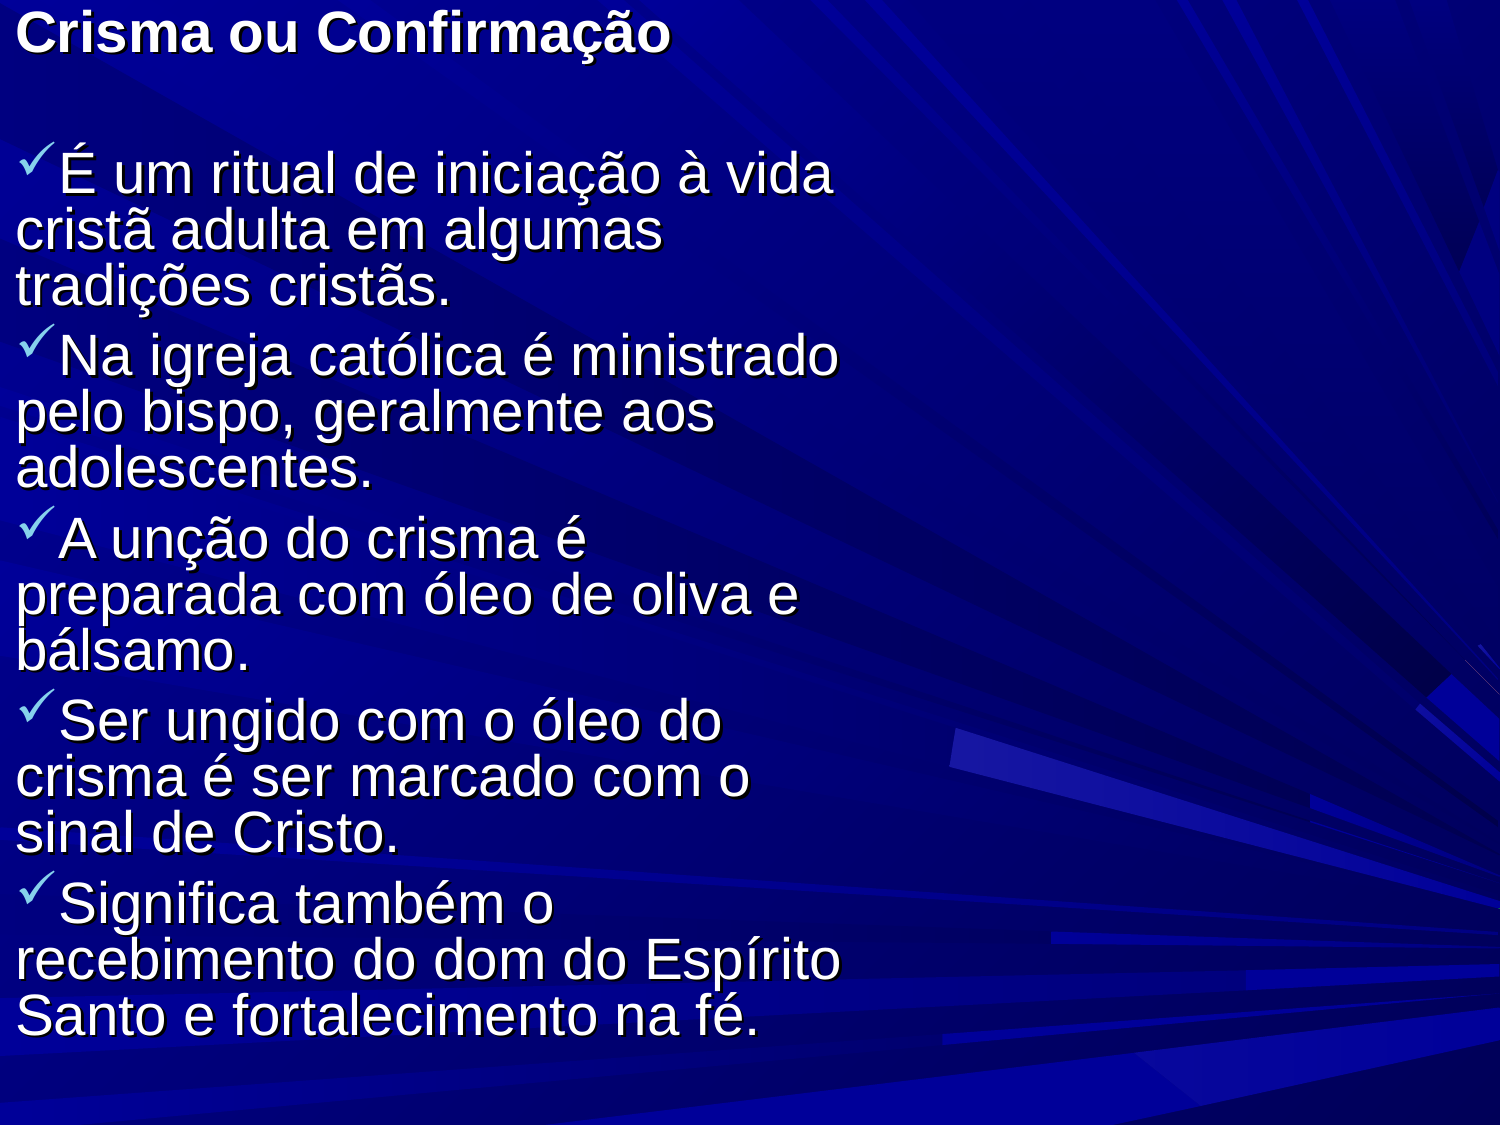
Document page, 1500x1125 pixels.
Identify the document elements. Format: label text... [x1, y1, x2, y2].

text_box Crisma ou Confirmação É um ritual de iniciação à vida cristã adulta em algumas tradições cristãs. Na igreja católica é ministrado pelo bispo, geralmente aos adolescentes. A unção do crisma é preparada com óleo de oliva e bálsamo. Ser ungido com o óleo do crisma é ser marcado com o sinal de Cristo. Significa também o recebimento do dom do Espírito Santo e fortalecimento na fé. [0, 0, 868, 1125]
